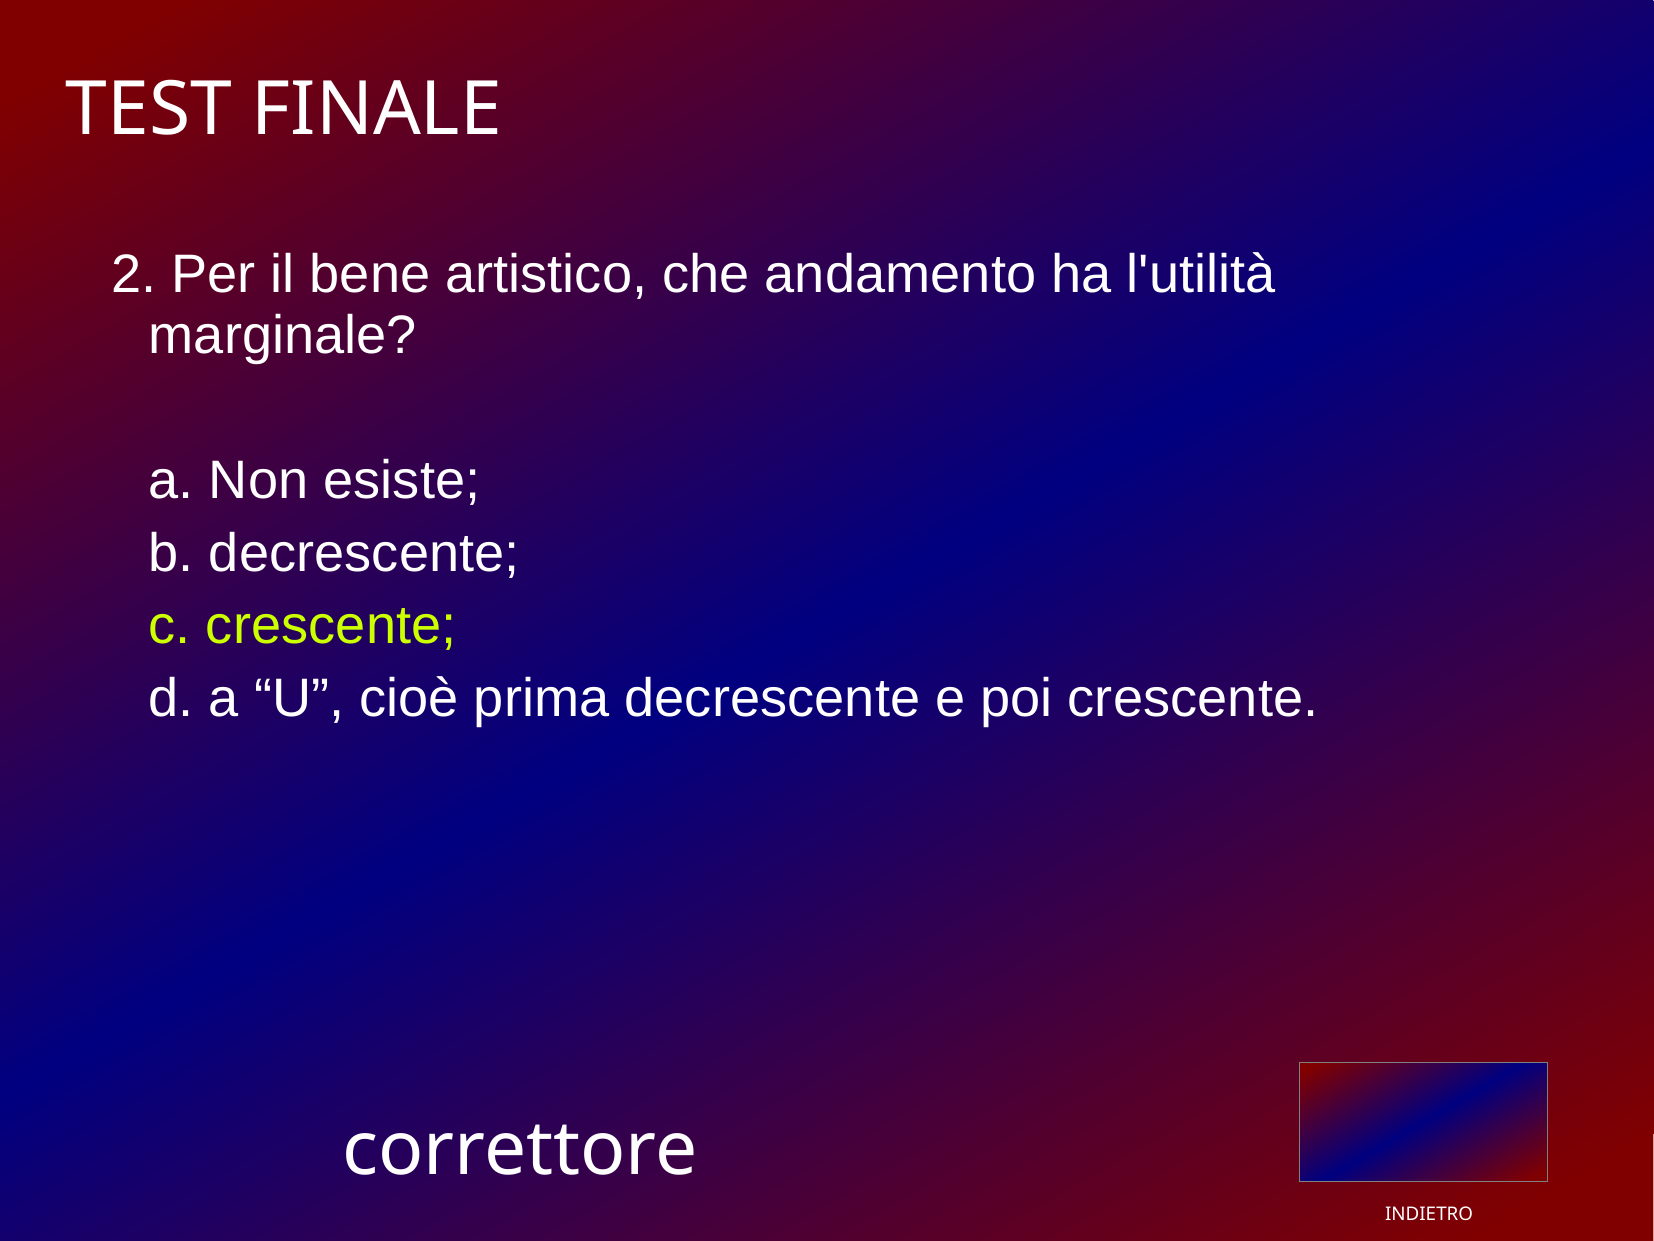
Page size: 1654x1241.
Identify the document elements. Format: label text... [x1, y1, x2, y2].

text_box TEST FINALE [24, 47, 544, 184]
text_box 2. Per il bene artistico, che andamento ha l'utilità marginale? a. Non esiste; b. decrescente; c. crescente; d. a “U”, cioè prima decrescente e poi crescente. [59, 236, 1560, 736]
text_box INDIETRO [1370, 1192, 1489, 1233]
text_box correttore [35, 1086, 986, 1223]
text_box [1299, 1062, 1548, 1182]
